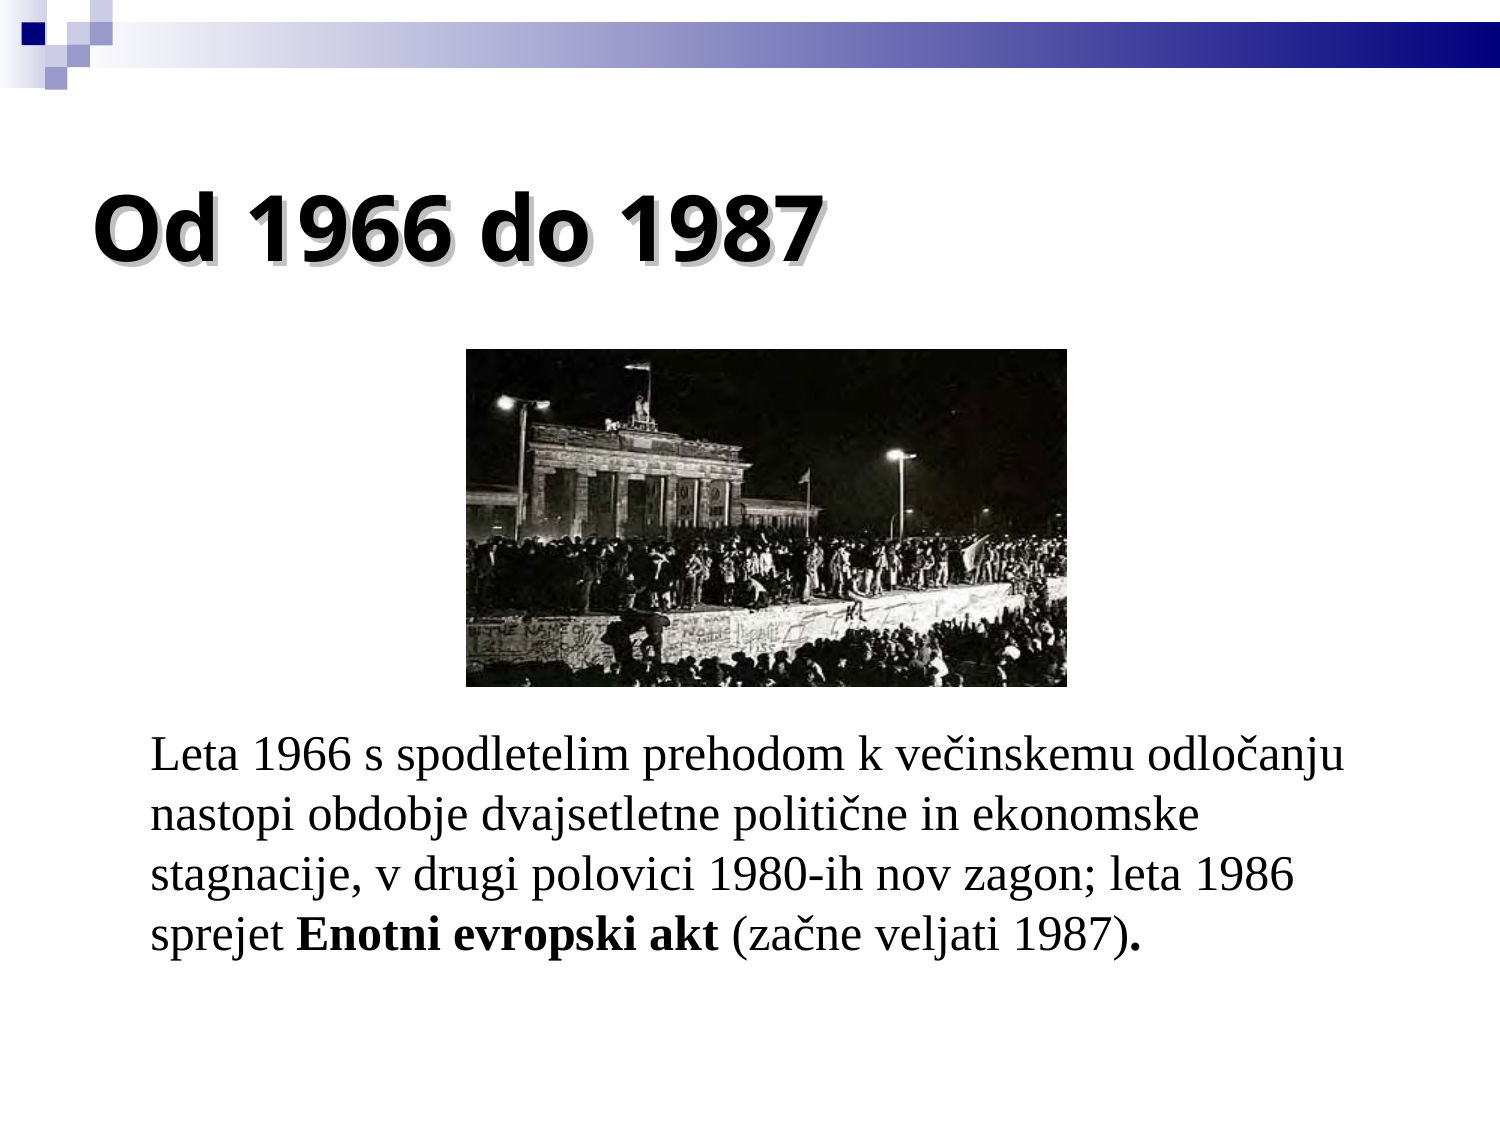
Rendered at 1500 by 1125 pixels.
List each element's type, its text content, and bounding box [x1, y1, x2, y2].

text_box [466, 349, 1067, 687]
text_box Leta 1966 s spodletelim prehodom k večinskemu odločanju nastopi obdobje dvajsetletne politične in ekonomske stagnacije, v drugi polovici 1980-ih nov zagon; leta 1986 sprejet Enotni evropski akt (začne veljati 1987). [135, 712, 1365, 968]
title Od 1966 do 1987 [74, 162, 1450, 288]
